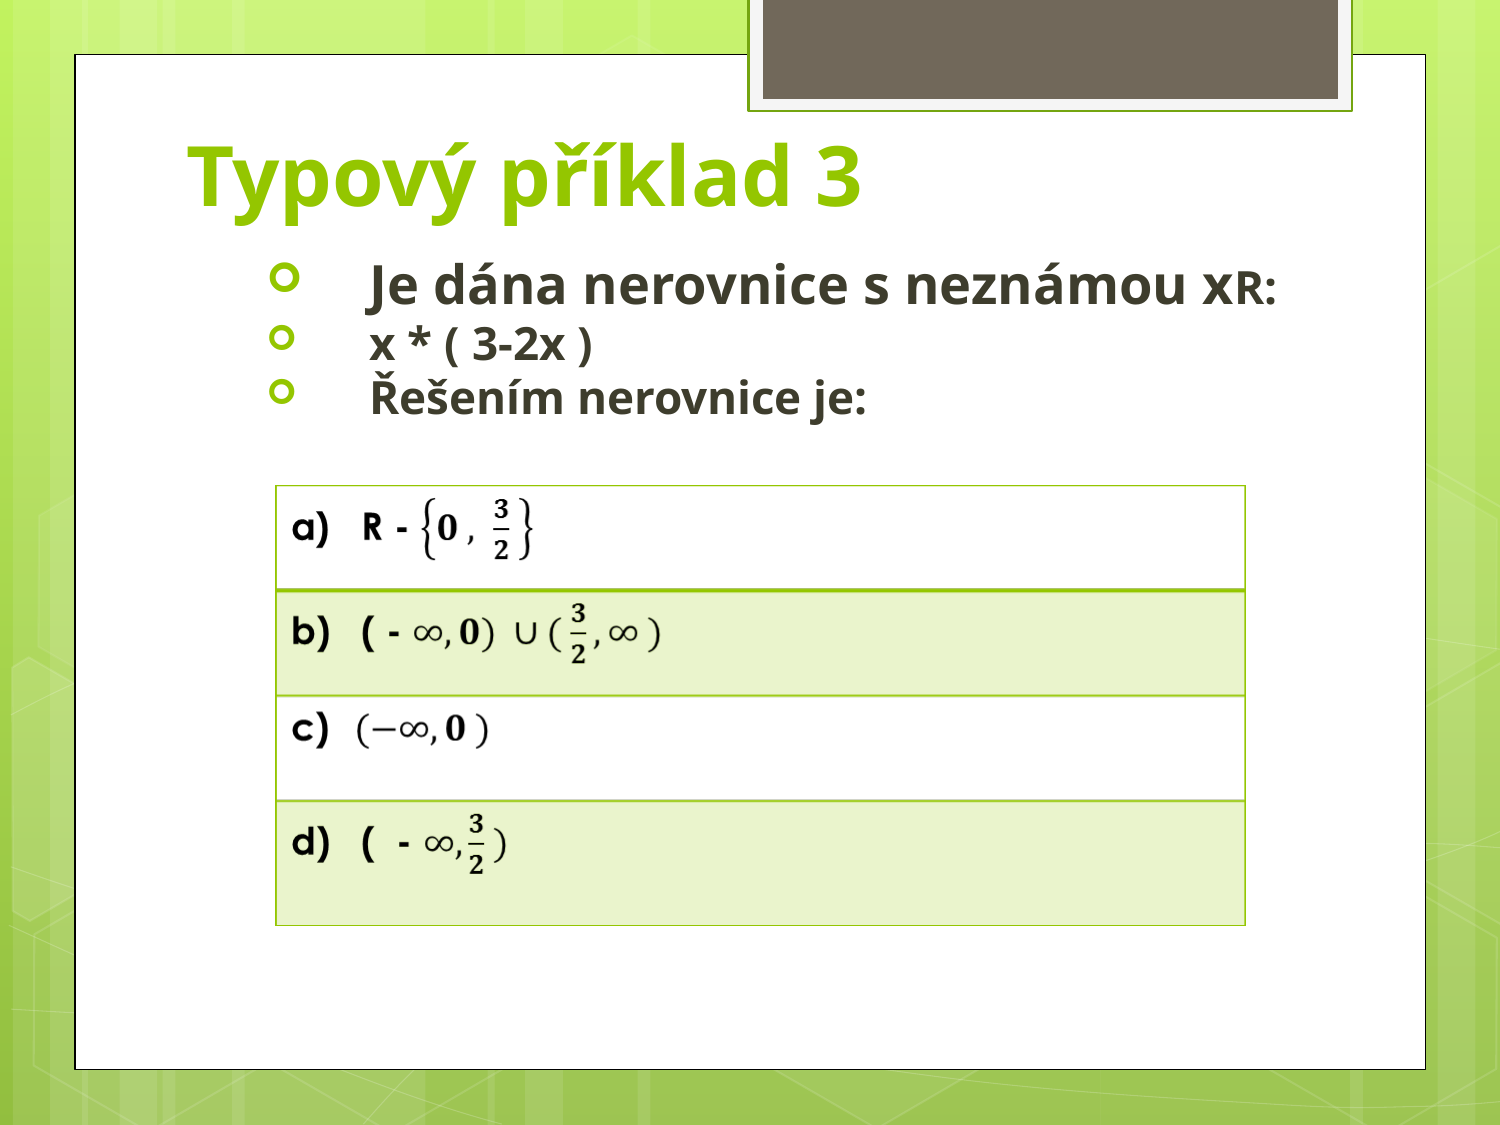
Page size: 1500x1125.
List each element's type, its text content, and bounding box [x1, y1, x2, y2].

list Je dána nerovnice s neznámou xR: x * ( 3-2x ) Řešením nerovnice je: [76, 255, 1427, 450]
picture [275, 486, 1246, 927]
title Typový příklad 3 [171, 42, 1415, 231]
